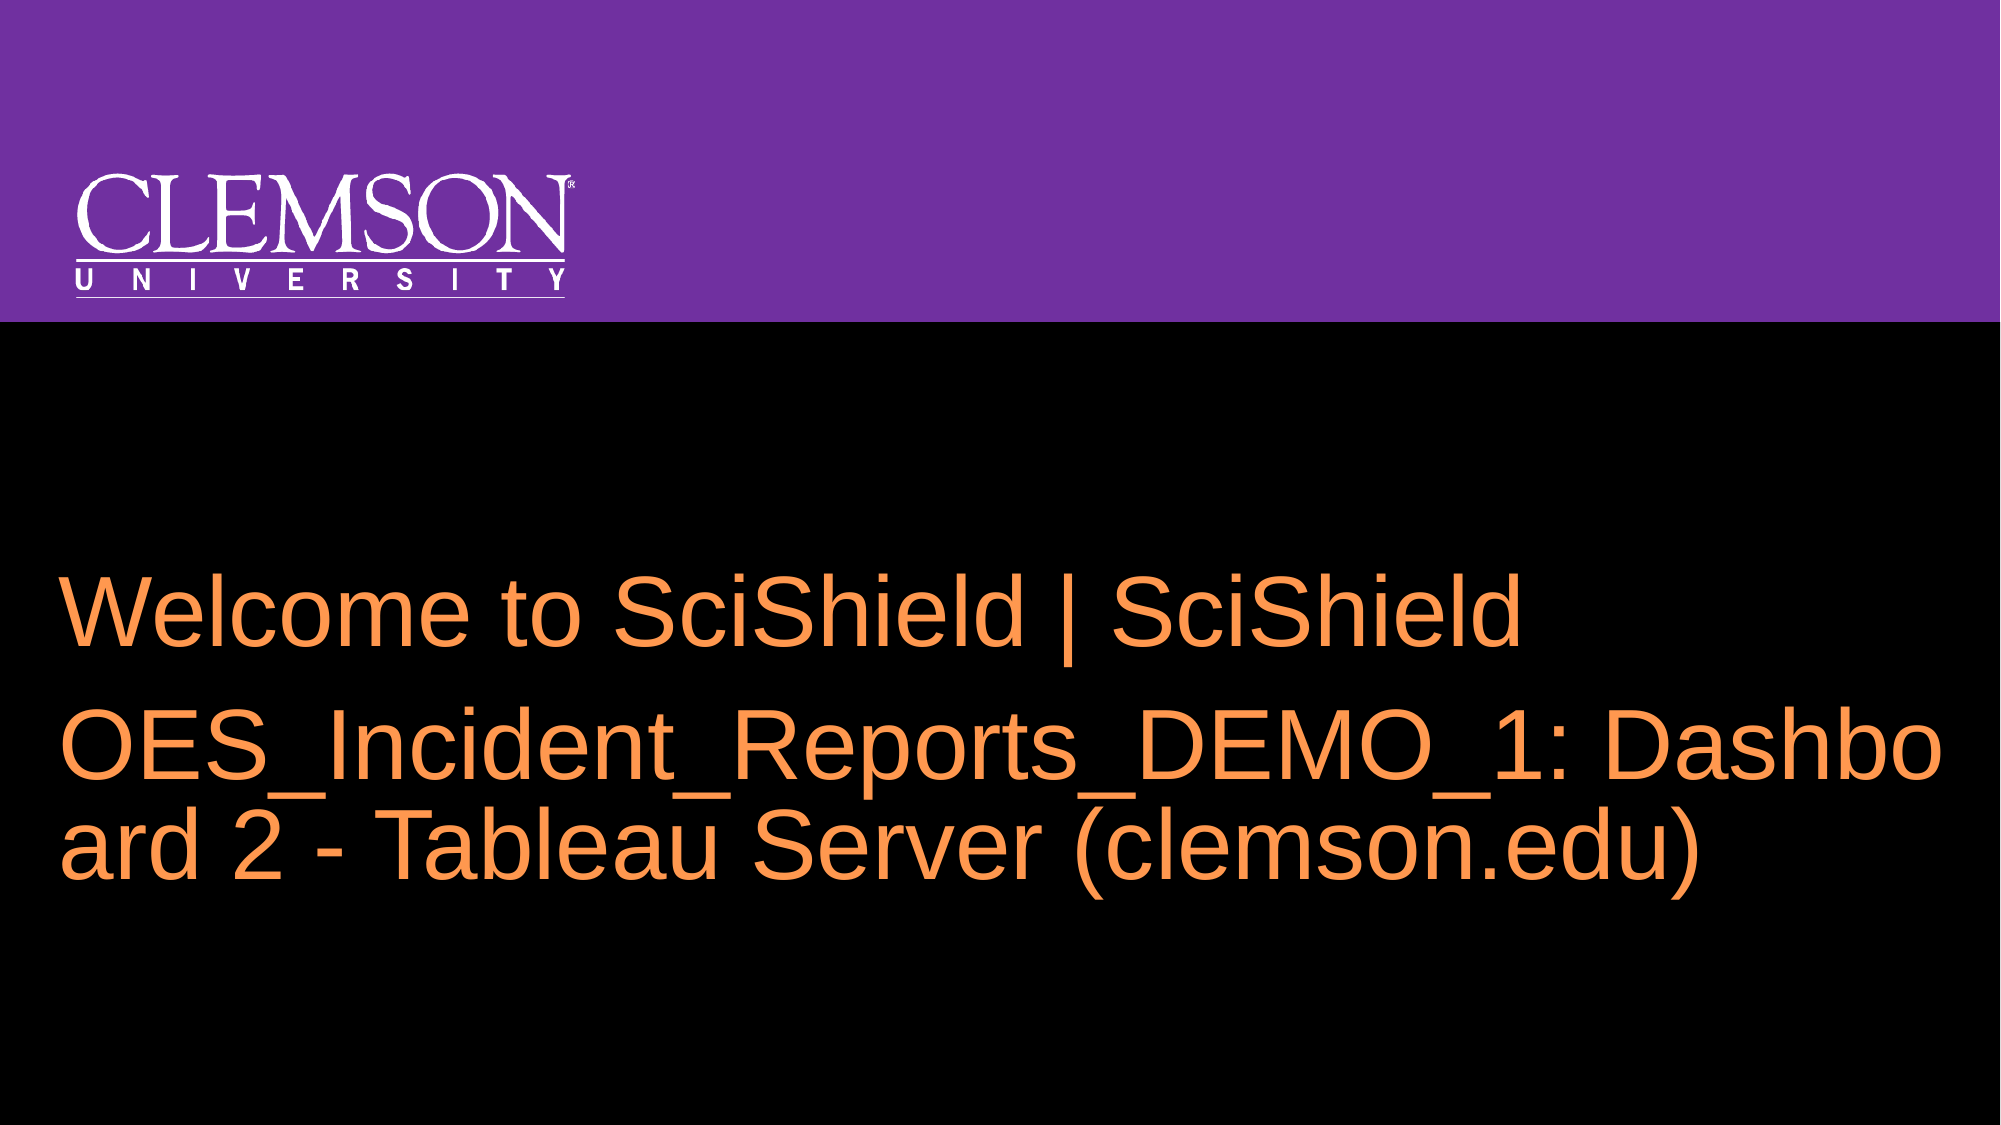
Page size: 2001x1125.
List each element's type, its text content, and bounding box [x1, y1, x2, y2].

text_box [0, 0, 2000, 1125]
picture [75, 173, 575, 298]
text_box Welcome to SciShield | SciShield OES_Incident_Reports_DEMO_1: Dashboard 2 - Tableau Server (clemson.edu) [43, 539, 1980, 1125]
